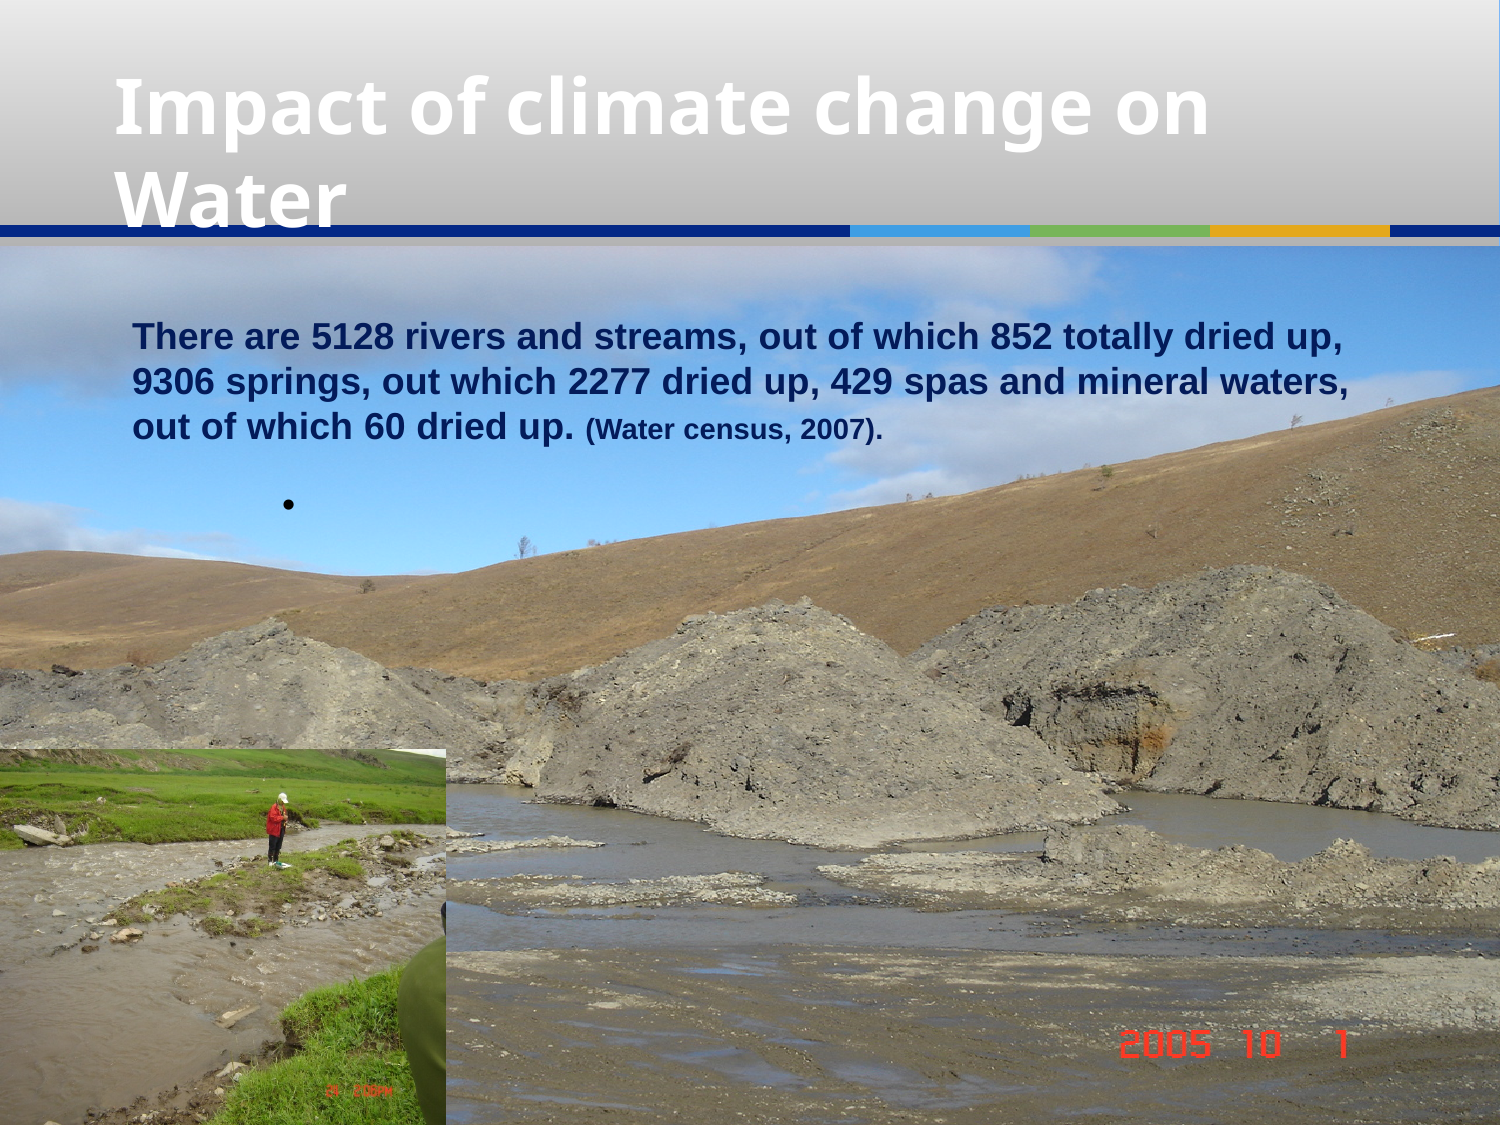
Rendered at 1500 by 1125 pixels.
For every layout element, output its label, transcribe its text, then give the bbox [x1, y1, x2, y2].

text_box There are 5128 rivers and streams, out of which 852 totally dried up, 9306 springs, out which 2277 dried up, 429 spas and mineral waters, out of which 60 dried up. (Water census, 2007). [117, 305, 1406, 535]
text_box Impact of climate change on Water [99, 50, 1450, 238]
picture [0, 246, 1500, 1125]
title [75, 24, 1426, 213]
